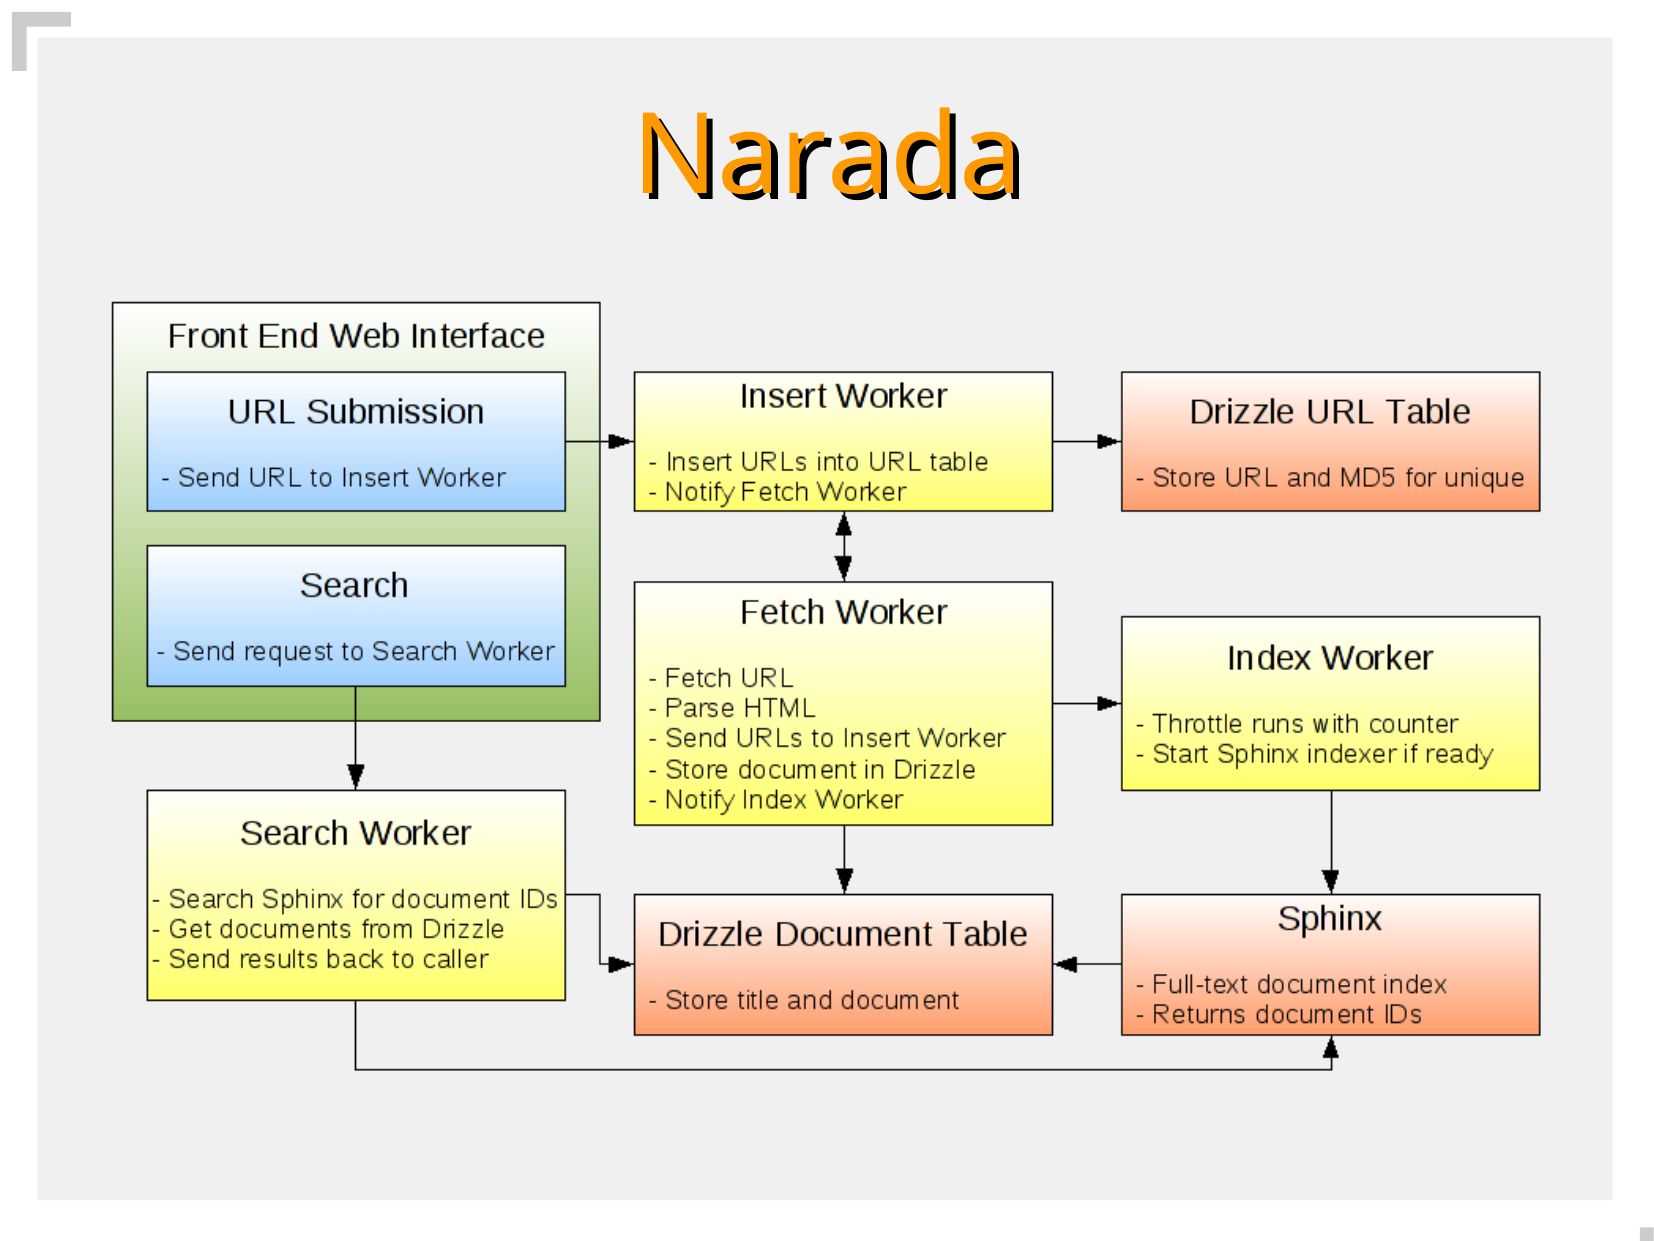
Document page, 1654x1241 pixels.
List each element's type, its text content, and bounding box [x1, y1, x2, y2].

title Narada [121, 46, 1534, 254]
picture [109, 299, 1544, 1074]
